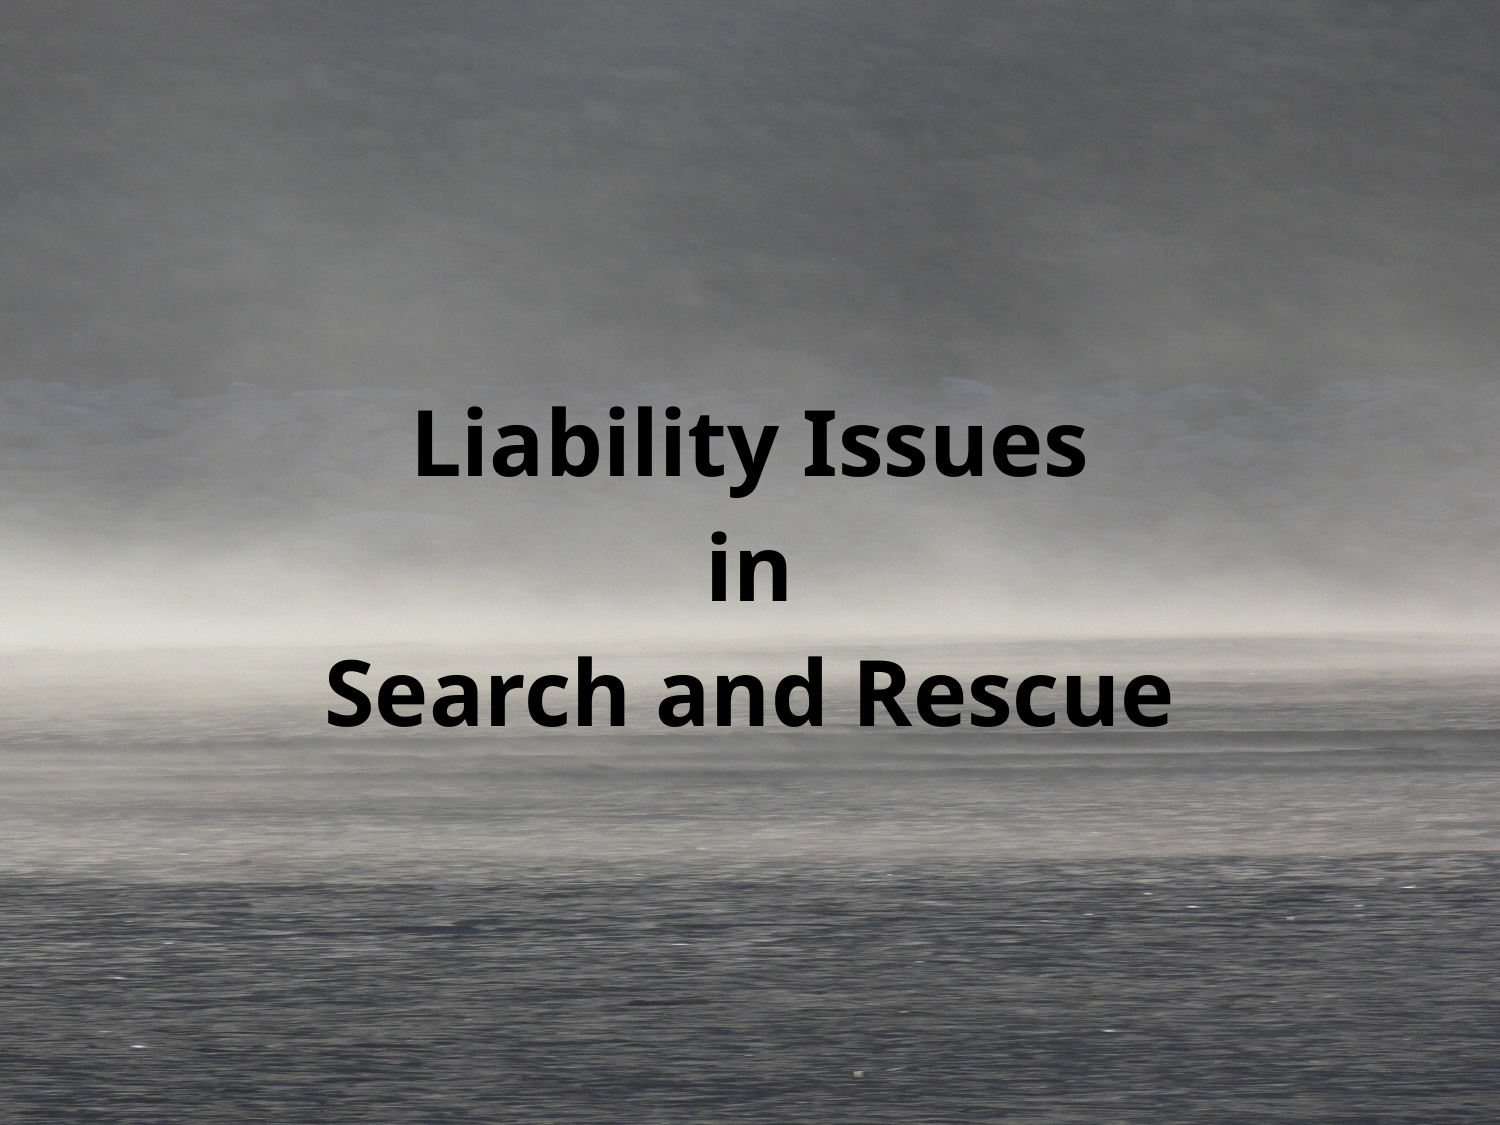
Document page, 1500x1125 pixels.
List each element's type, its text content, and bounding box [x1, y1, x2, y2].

title Liability Issues in Search and Rescue [112, 390, 1388, 734]
picture [0, 0, 1500, 1125]
